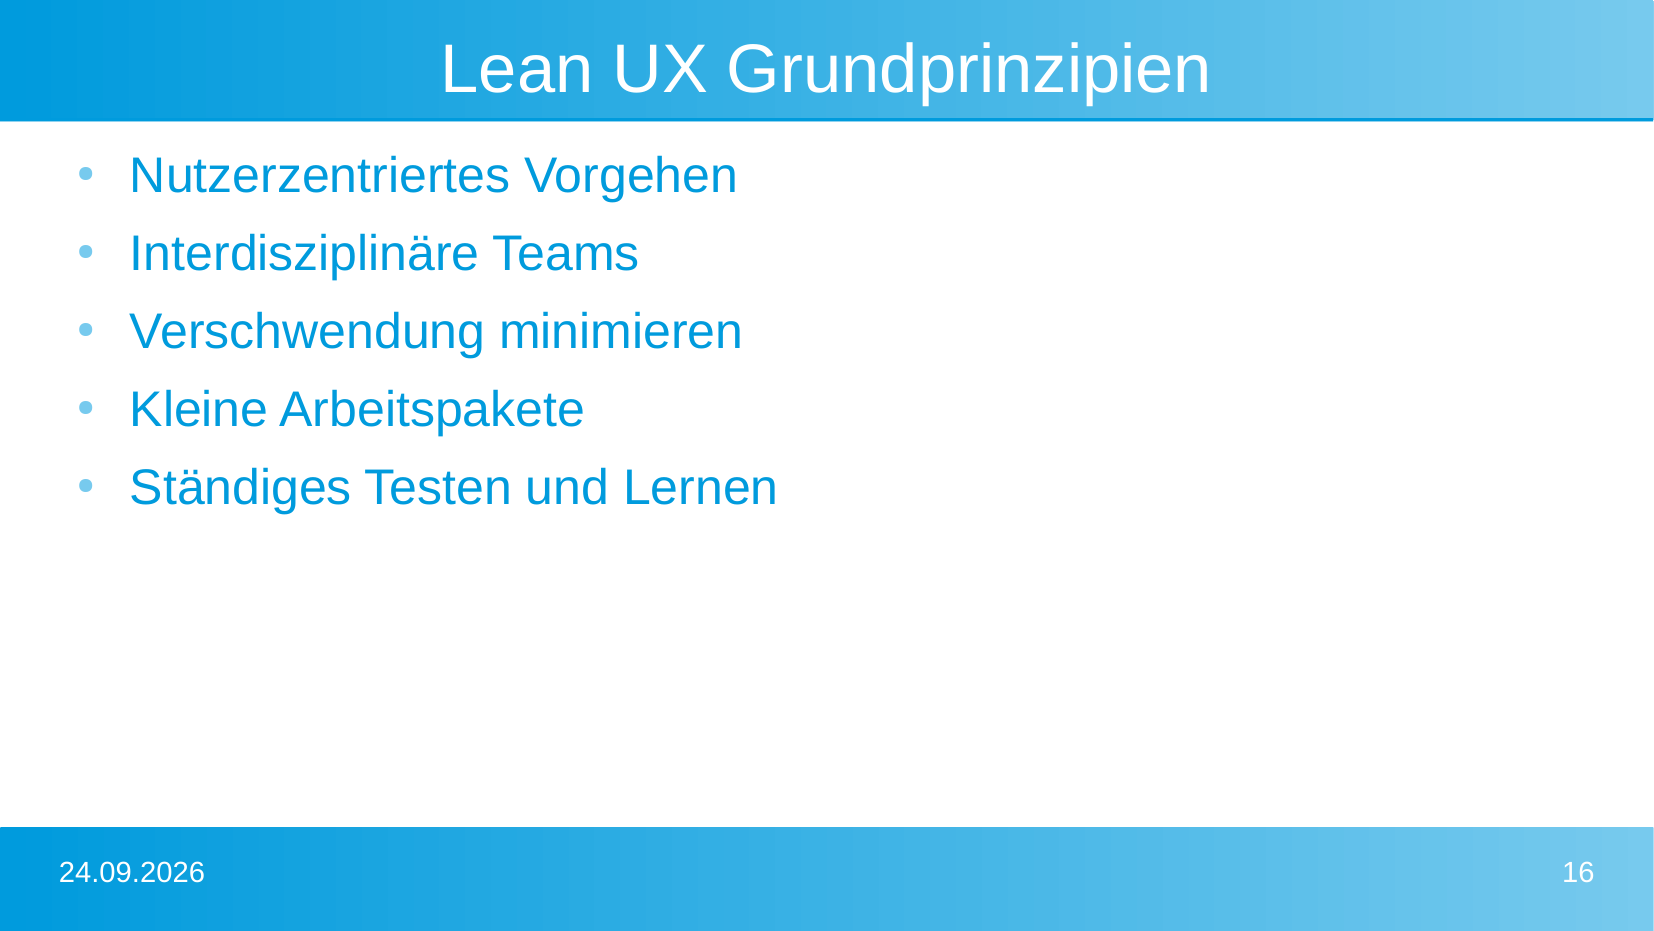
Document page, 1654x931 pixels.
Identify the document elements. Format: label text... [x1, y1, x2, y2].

title Lean UX Grundprinzipien [59, 29, 1595, 108]
list Nutzerzentriertes Vorgehen Interdisziplinäre Teams Verschwendung minimieren Kleine Arbeitspakete Ständiges Testen und Lernen [59, 147, 1595, 827]
